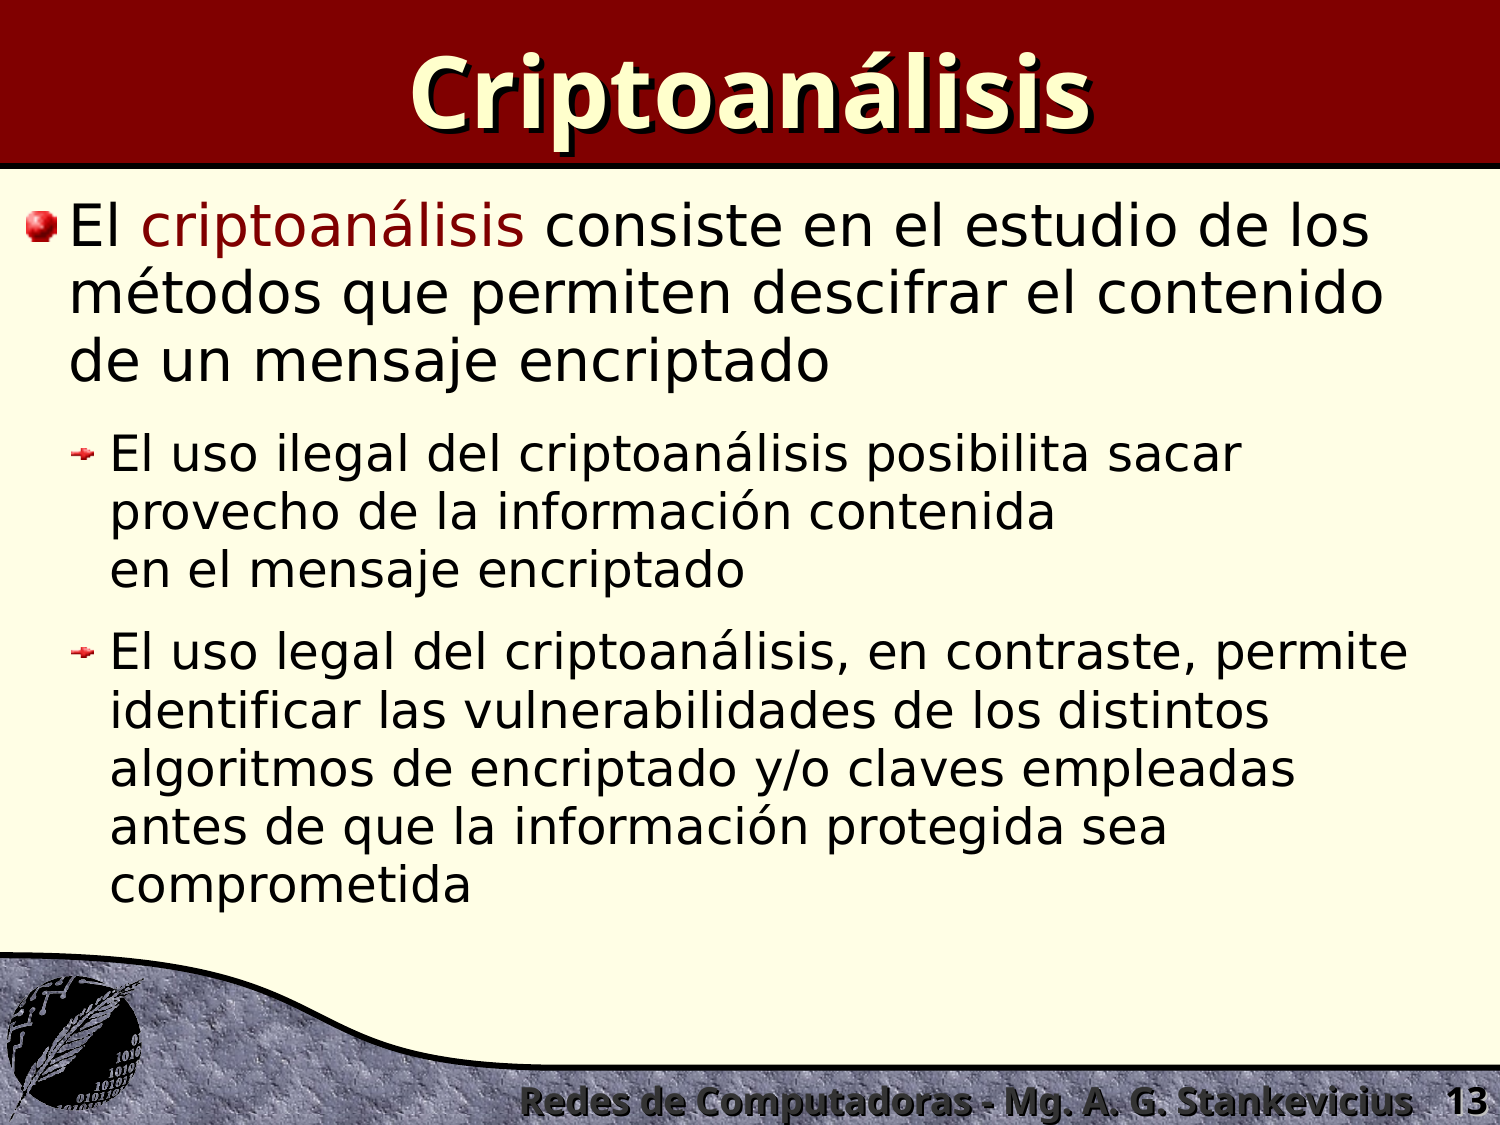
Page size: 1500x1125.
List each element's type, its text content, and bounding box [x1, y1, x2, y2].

picture [1047, 1100, 1054, 1110]
list El criptoanálisis consiste en el estudio de los métodos que permiten descifrar el contenido de un mensaje encriptado El uso ilegal del criptoanálisis posibilita sacar provecho de la información contenida en el mensaje encriptado El uso legal del criptoanálisis, en contraste, permite identificar las vulnerabilidades de los distintos algoritmos de encriptado y/o claves empleadas antes de que la información protegida sea comprometida [11, 192, 1486, 921]
title Criptoanálisis [15, 5, 1485, 160]
picture [790, 1100, 795, 1110]
picture [0, 959, 1500, 1125]
